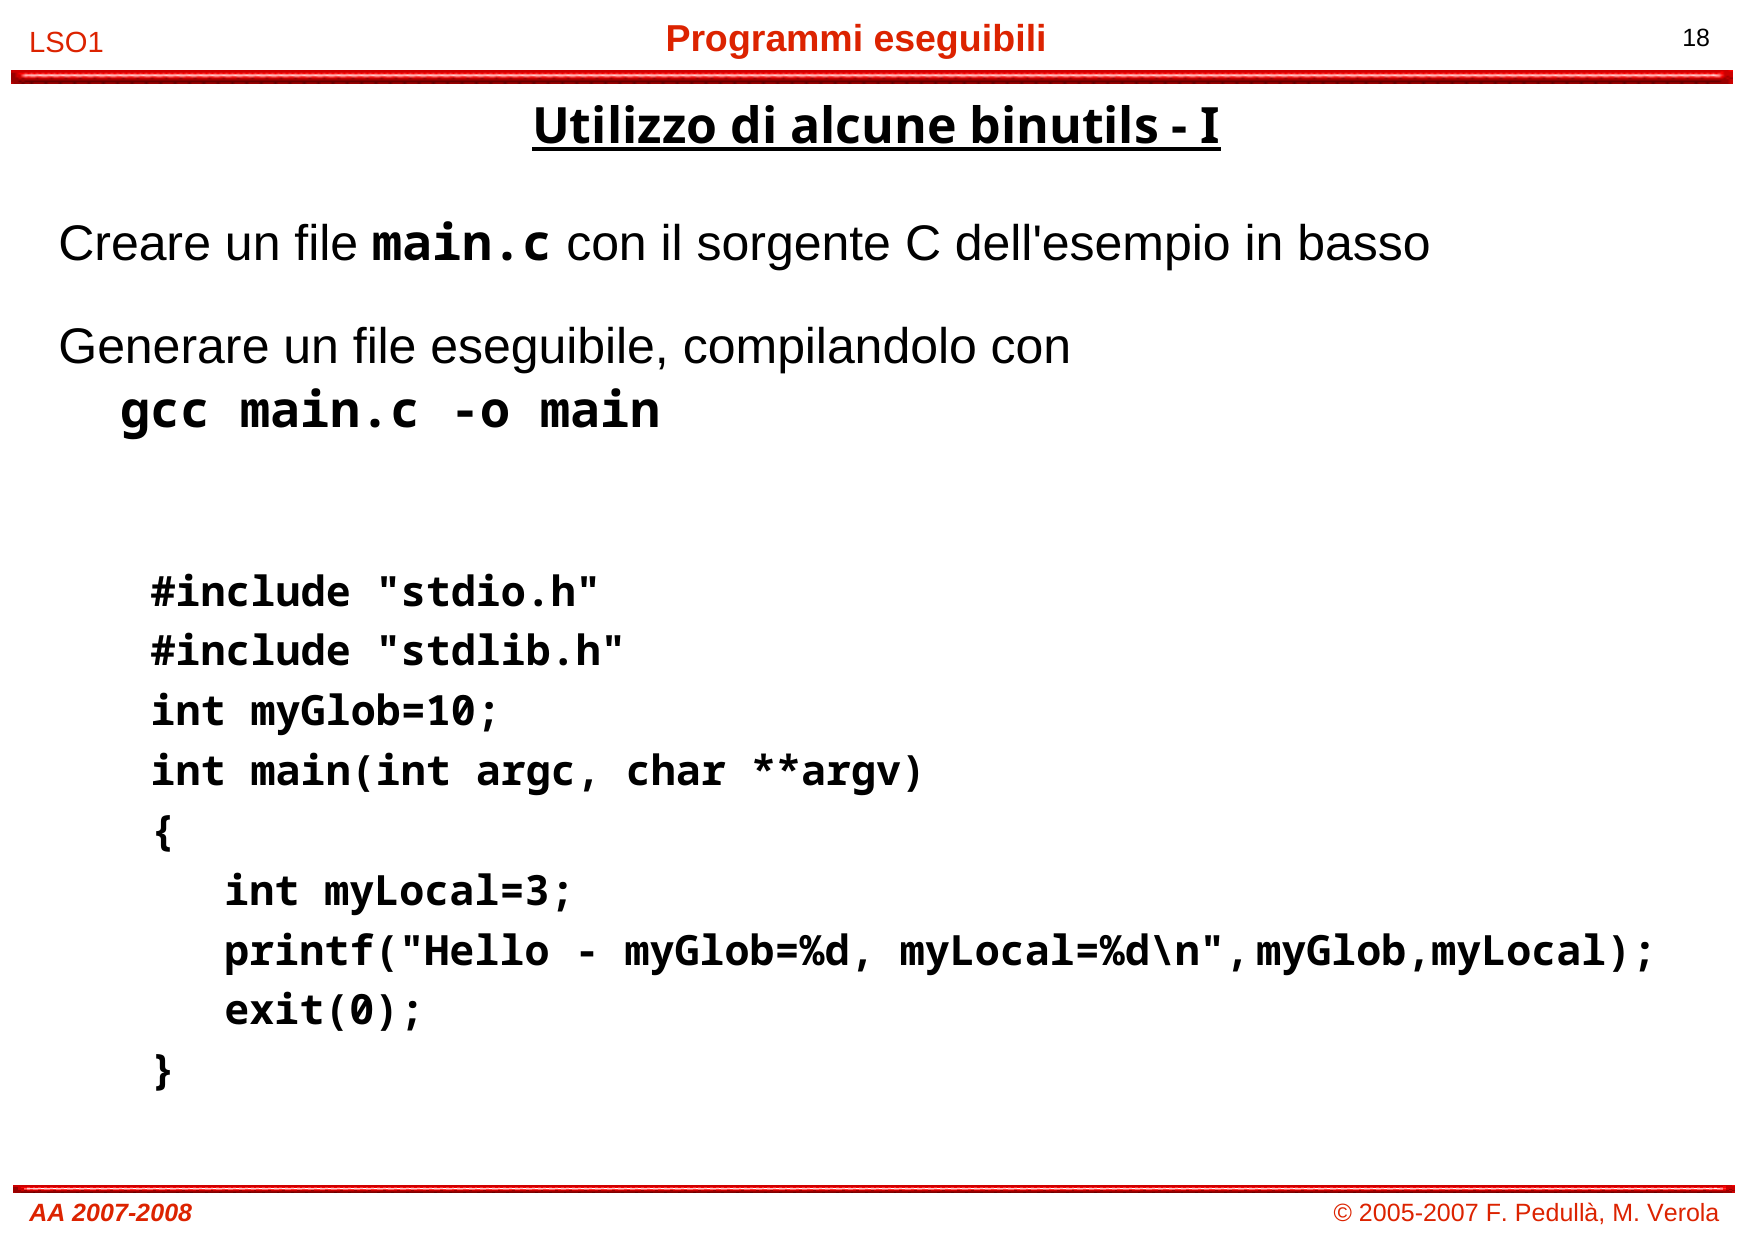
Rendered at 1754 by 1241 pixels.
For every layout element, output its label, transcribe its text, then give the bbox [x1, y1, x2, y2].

list Creare un file main.c con il sorgente C dell'esempio in basso Generare un file eseguibile, compilandolo con gcc main.c -o main [58, 206, 1696, 441]
picture [13, 1185, 1735, 1193]
text_box #include "stdio.h" #include "stdlib.h" int myGlob=10; int main(int argc, char **argv) { int myLocal=3; printf("Hello - myGlob=%d, myLocal=%d\n", myGlob,myLocal); exit(0); } [150, 558, 1657, 1008]
picture [11, 70, 1733, 84]
title Utilizzo di alcune binutils - I [40, 78, 1713, 174]
